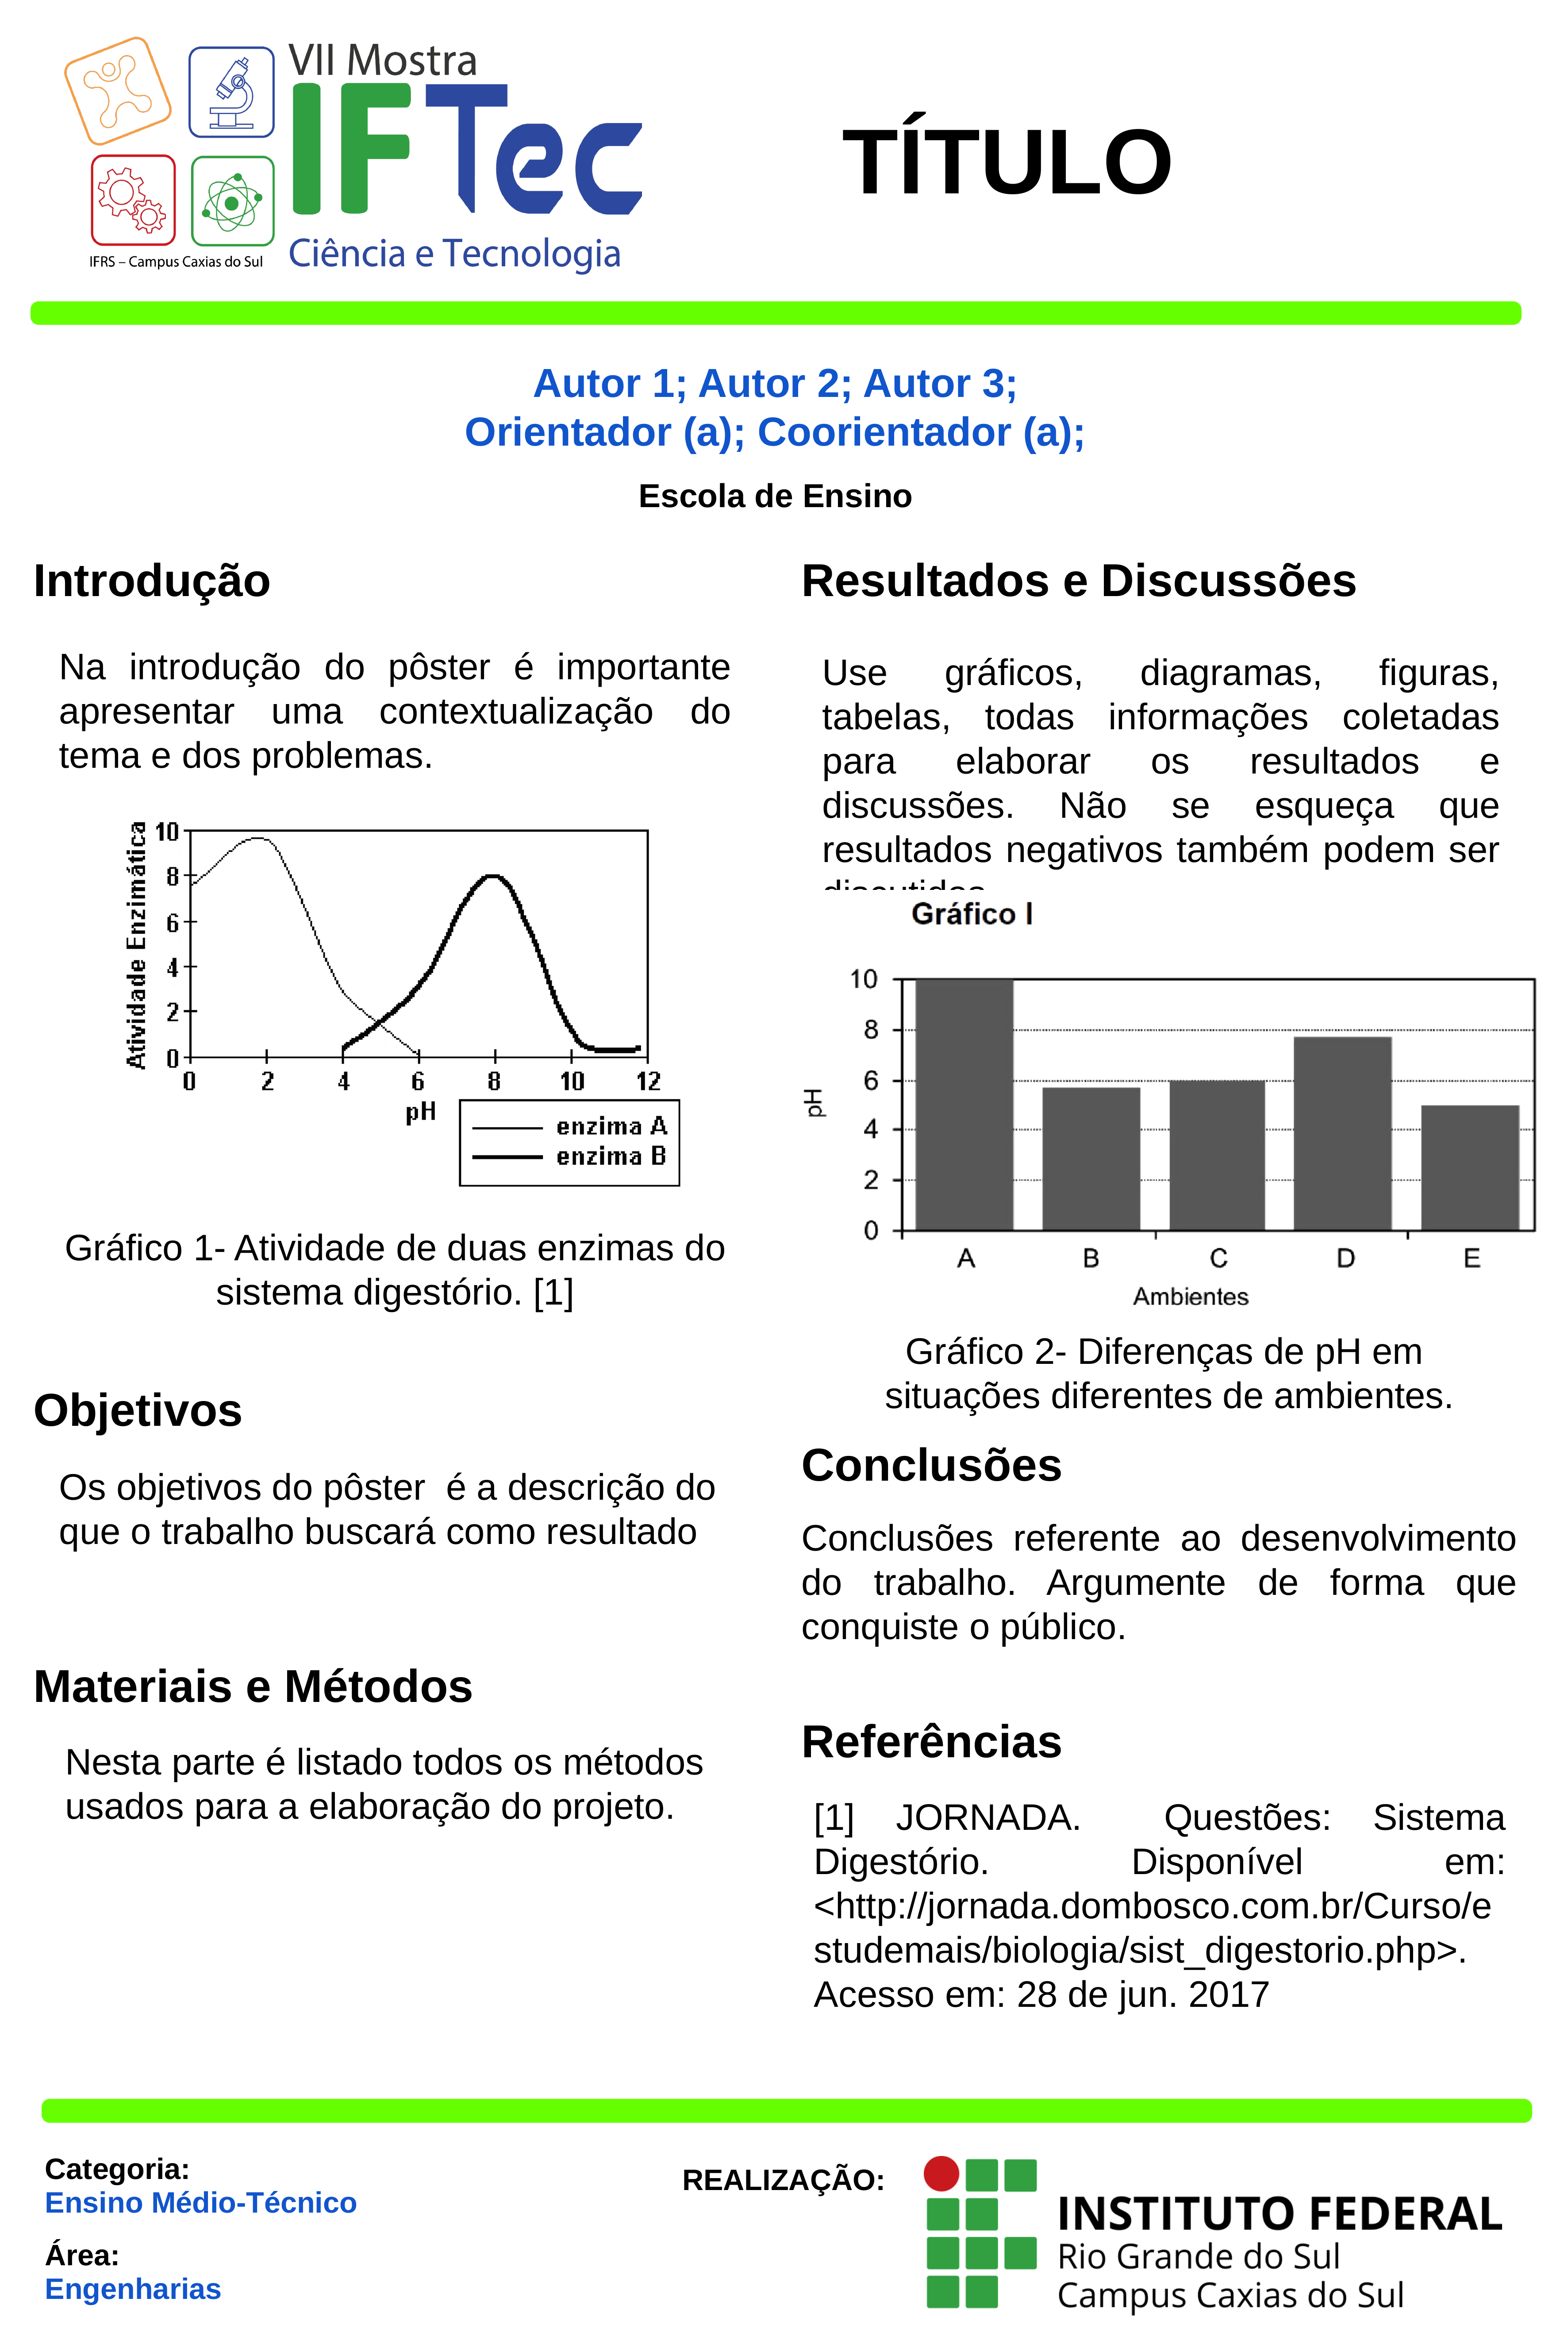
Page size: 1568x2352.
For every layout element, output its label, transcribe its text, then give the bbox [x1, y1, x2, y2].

picture [111, 809, 692, 1200]
text_box [1] JORNADA. Questões: Sistema Digestório. Disponível em: <http://jornada.dombosco.com.br/Curso/estudemais/biologia/sist_digestorio.php>. Acesso em: 28 de jun. 2017 [807, 1786, 1513, 1967]
picture [924, 2156, 1502, 2316]
text_box Introdução Objetivos Materiais e Métodos [27, 543, 777, 2058]
text_box Gráfico 1- Atividade de duas enzimas do sistema digestório. [1] [50, 1216, 741, 1306]
picture [795, 890, 1545, 1318]
text_box Os objetivos do pôster é a descrição do que o trabalho buscará como resultado [52, 1456, 738, 1584]
text_box Gráfico 2- Diferenças de pH em situações diferentes de ambientes. [824, 1320, 1516, 1409]
text_box REALIZAÇÃO: [642, 2135, 926, 2224]
text_box Autor 1; Autor 2; Autor 3; Orientador (a); Coorientador (a); Escola de Ensino [78, 354, 1474, 535]
text_box TÍTULO [642, 40, 1568, 273]
text_box Na introdução do pôster é importante apresentar uma contextualização do tema e dos problemas. [52, 636, 738, 803]
text_box Conclusões referente ao desenvolvimento do trabalho. Argumente de forma que conquiste o público. [795, 1507, 1524, 1654]
text_box Categoria: Ensino Médio-Técnico Área: Engenharias [38, 2149, 645, 2316]
text_box Resultados e Discussões Conclusões Referências [795, 1318, 1545, 2047]
text_box Use gráficos, diagramas, figuras, tabelas, todas informações coletadas para elaborar os resultados e discussões. Não se esqueça que resultados negativos também podem ser discutidos. [815, 641, 1507, 890]
picture [64, 36, 642, 277]
text_box Nesta parte é listado todos os métodos usados para a elaboração do projeto. [58, 1731, 745, 1859]
text_box Resultados e Discussões Conclusões Referências [795, 543, 1545, 890]
